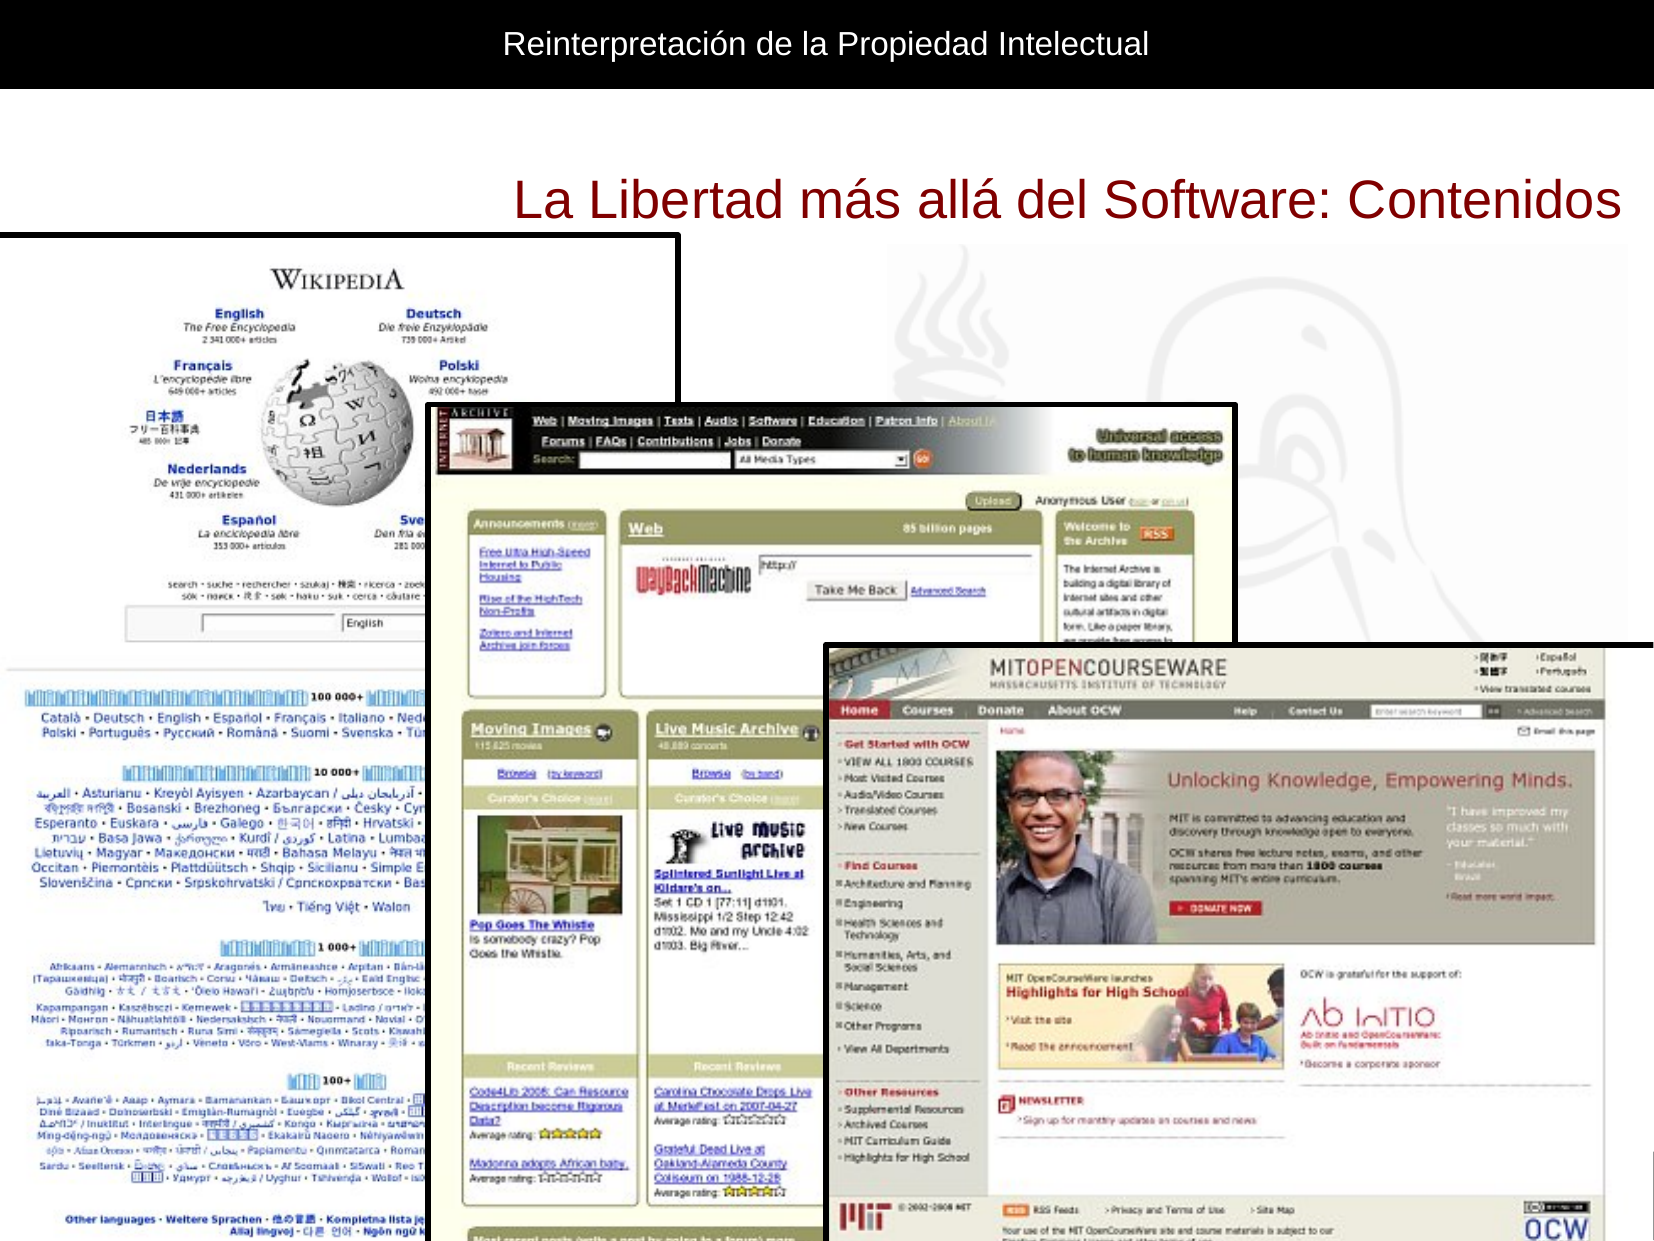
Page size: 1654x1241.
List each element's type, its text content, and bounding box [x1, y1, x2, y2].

picture [887, 244, 1628, 642]
picture [430, 407, 1233, 1241]
picture [828, 647, 1654, 1241]
title La Libertad más allá del Software: Contenidos [147, 147, 1625, 252]
picture [0, 237, 675, 1241]
